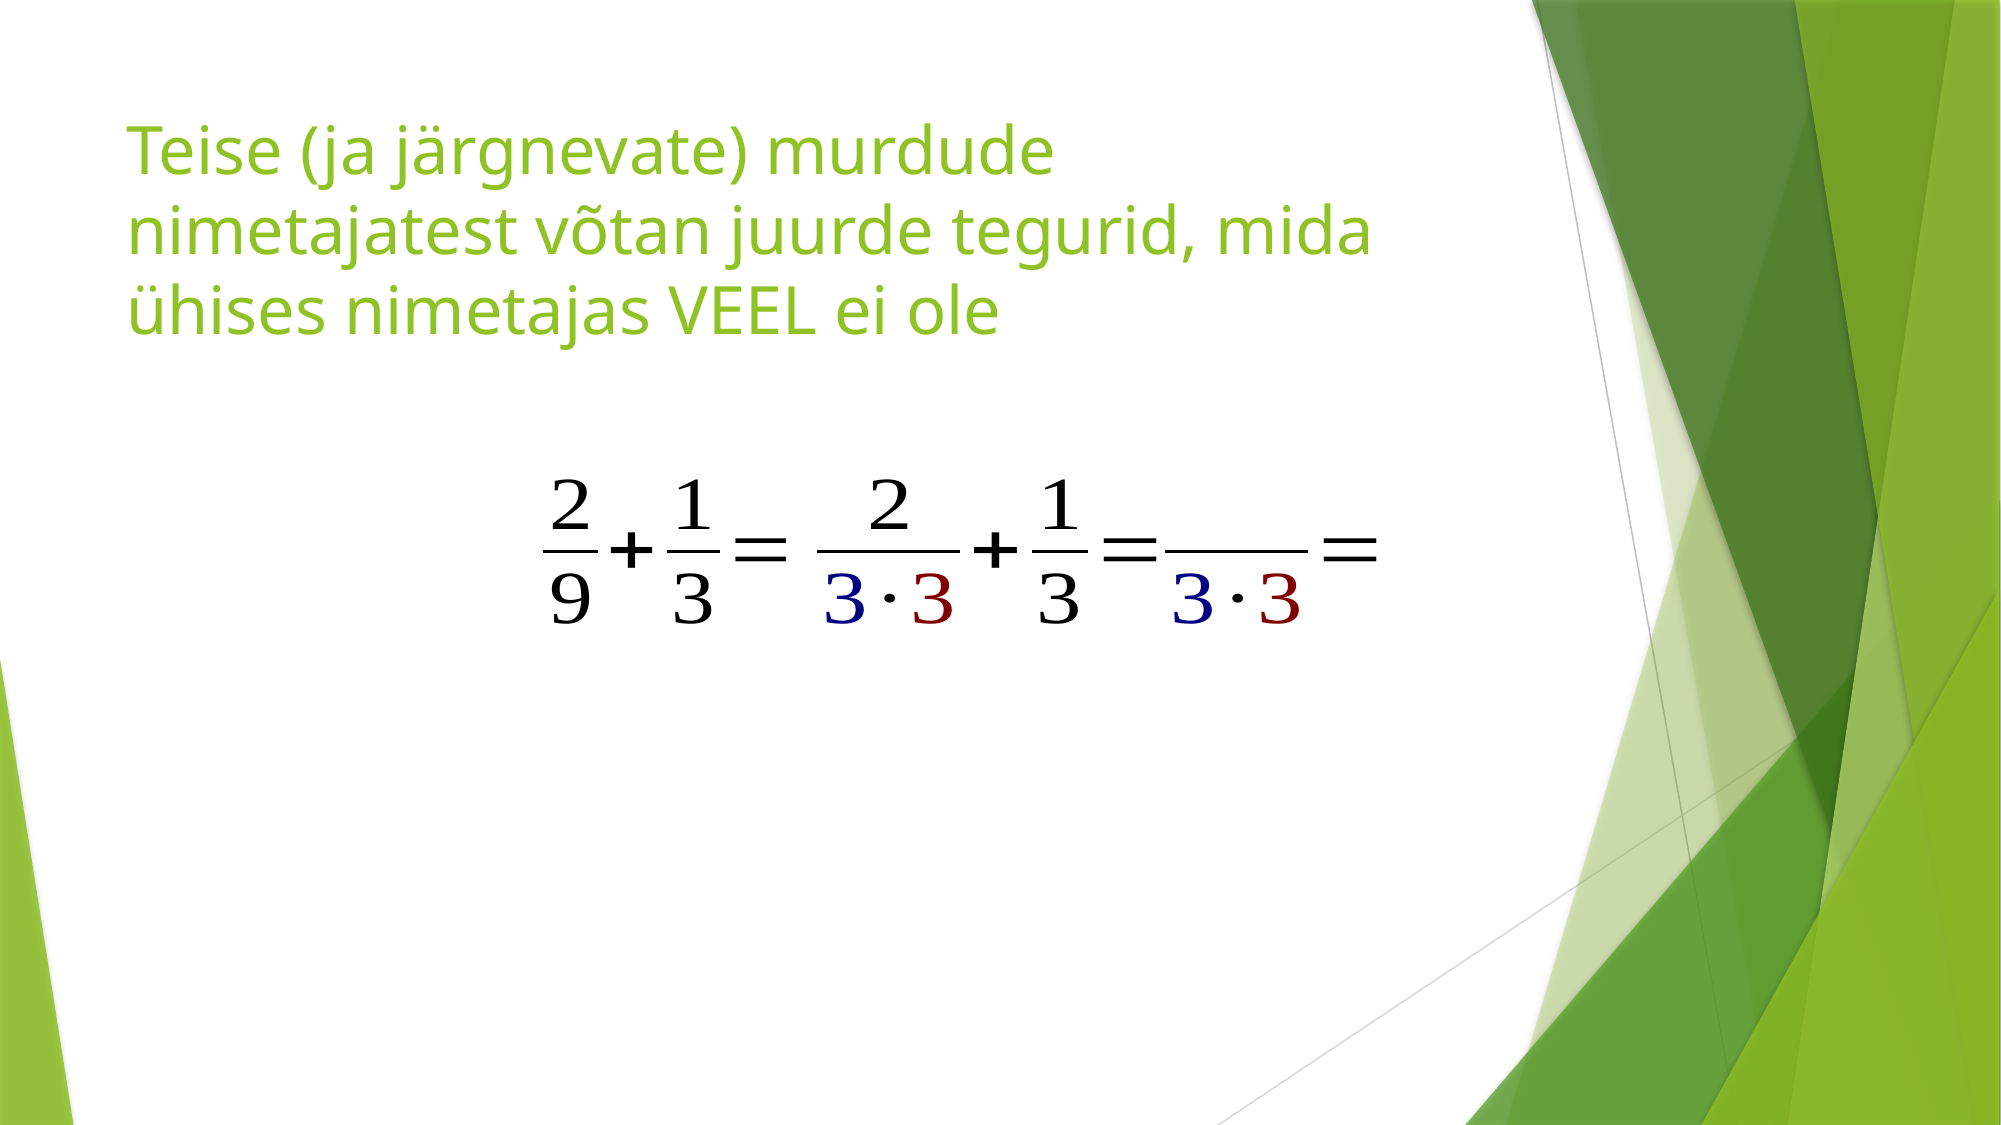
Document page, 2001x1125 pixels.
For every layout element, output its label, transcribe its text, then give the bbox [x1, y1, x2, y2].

title Teise (ja järgnevate) murdude nimetajatest võtan juurde tegurid, mida ühises nimetajas VEEL ei ole [111, 99, 1479, 358]
chart [529, 462, 1399, 640]
